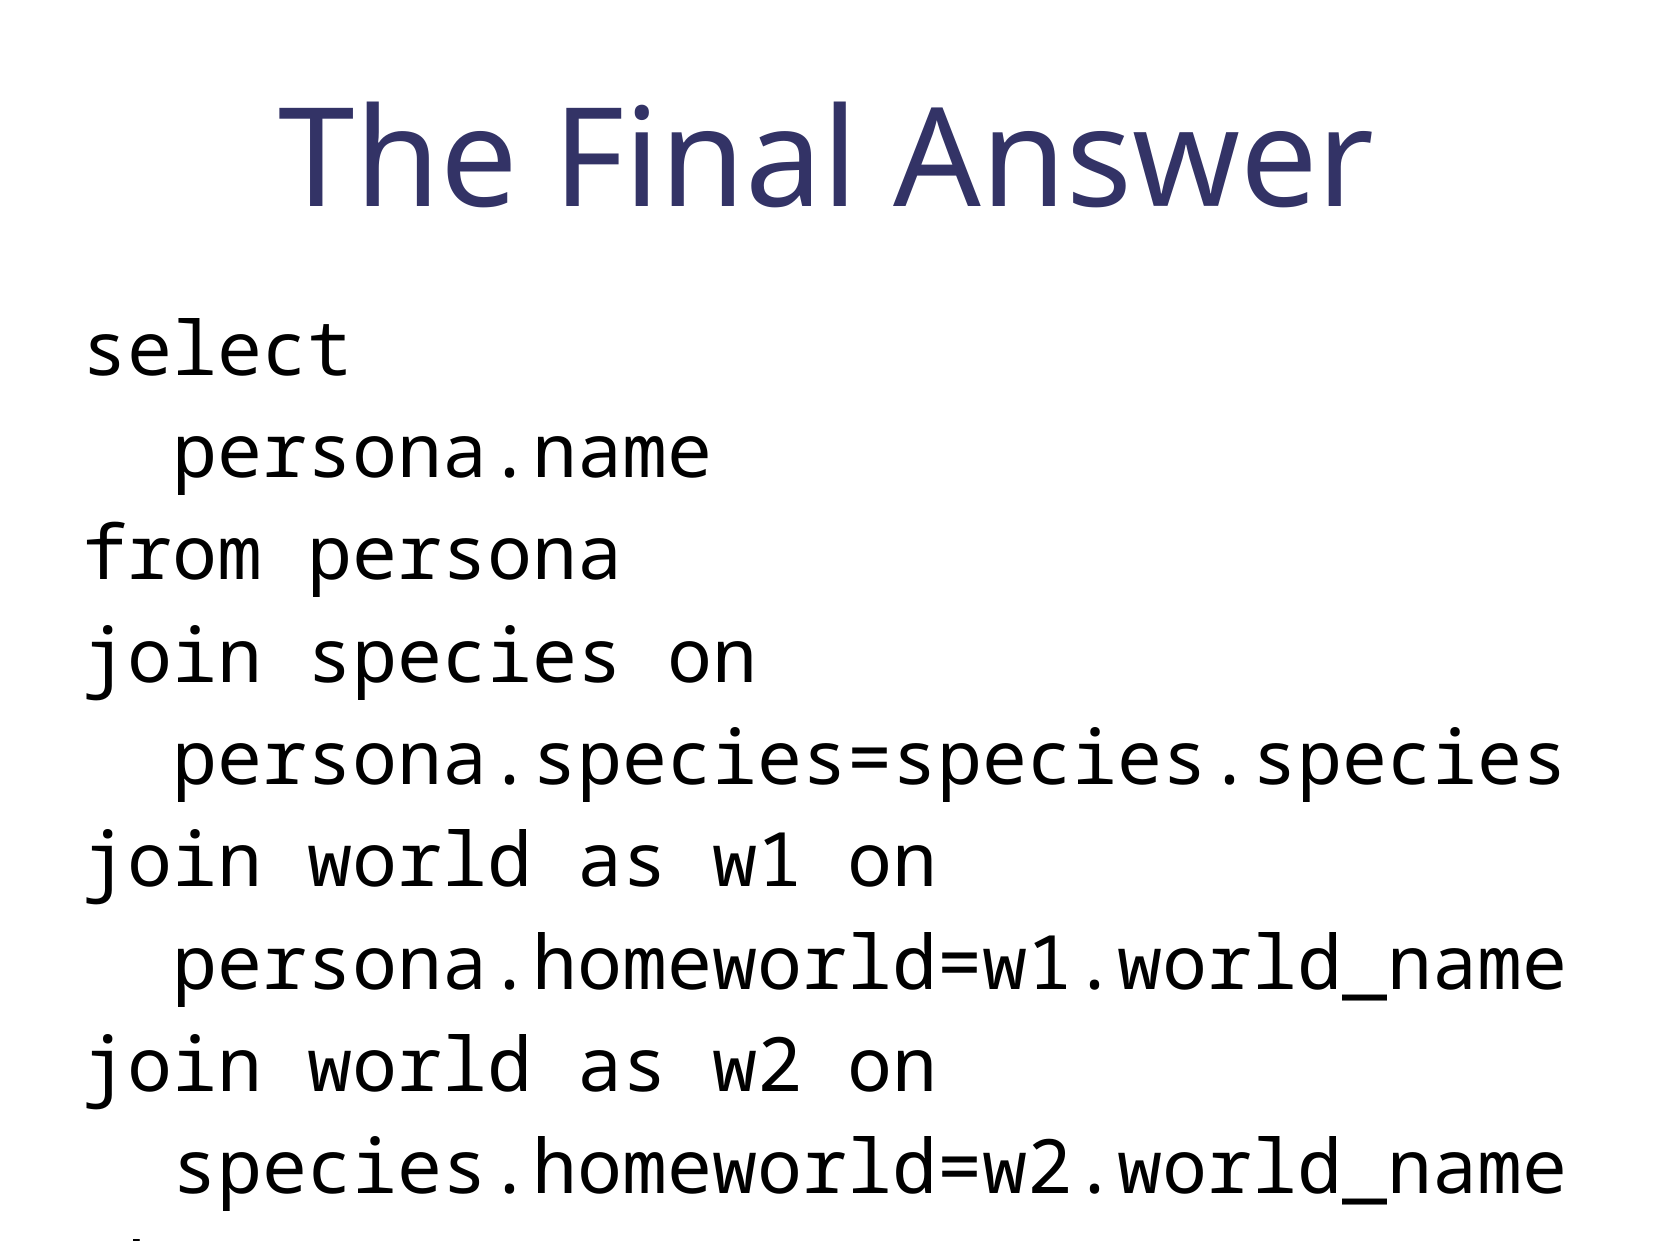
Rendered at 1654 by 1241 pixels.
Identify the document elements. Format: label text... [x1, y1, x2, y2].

title The Final Answer [82, 56, 1571, 250]
subtitle select persona.name from persona join species on persona.species=species.species join world as w1 on persona.homeworld=w1.world_name join world as w2 on species.homeworld=w2.world_name where w1.percent_water>w2.percent_water; [82, 295, 1654, 1241]
